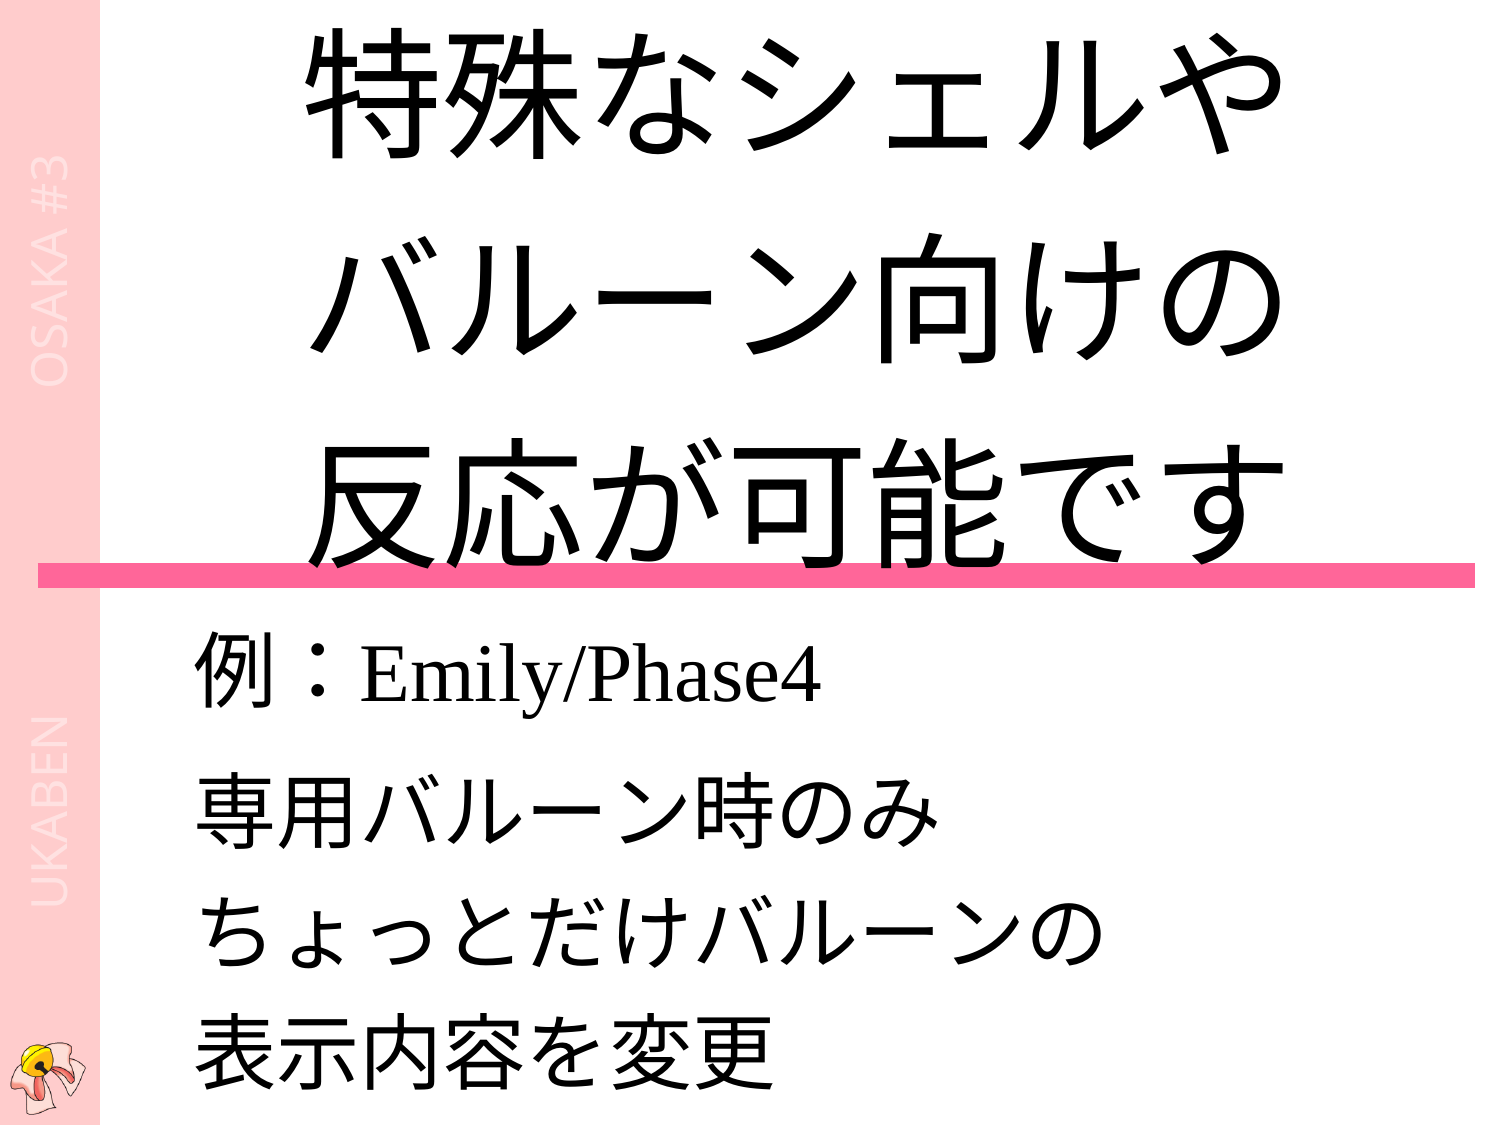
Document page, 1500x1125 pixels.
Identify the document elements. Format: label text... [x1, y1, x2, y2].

title 特殊なシェルや バルーン向けの 反応が可能です [118, 50, 1477, 532]
picture [10, 1042, 86, 1115]
subtitle 例：Emily/Phase4 専用バルーン時のみ ちょっとだけバルーンの 表示内容を変更 [118, 620, 1477, 1093]
